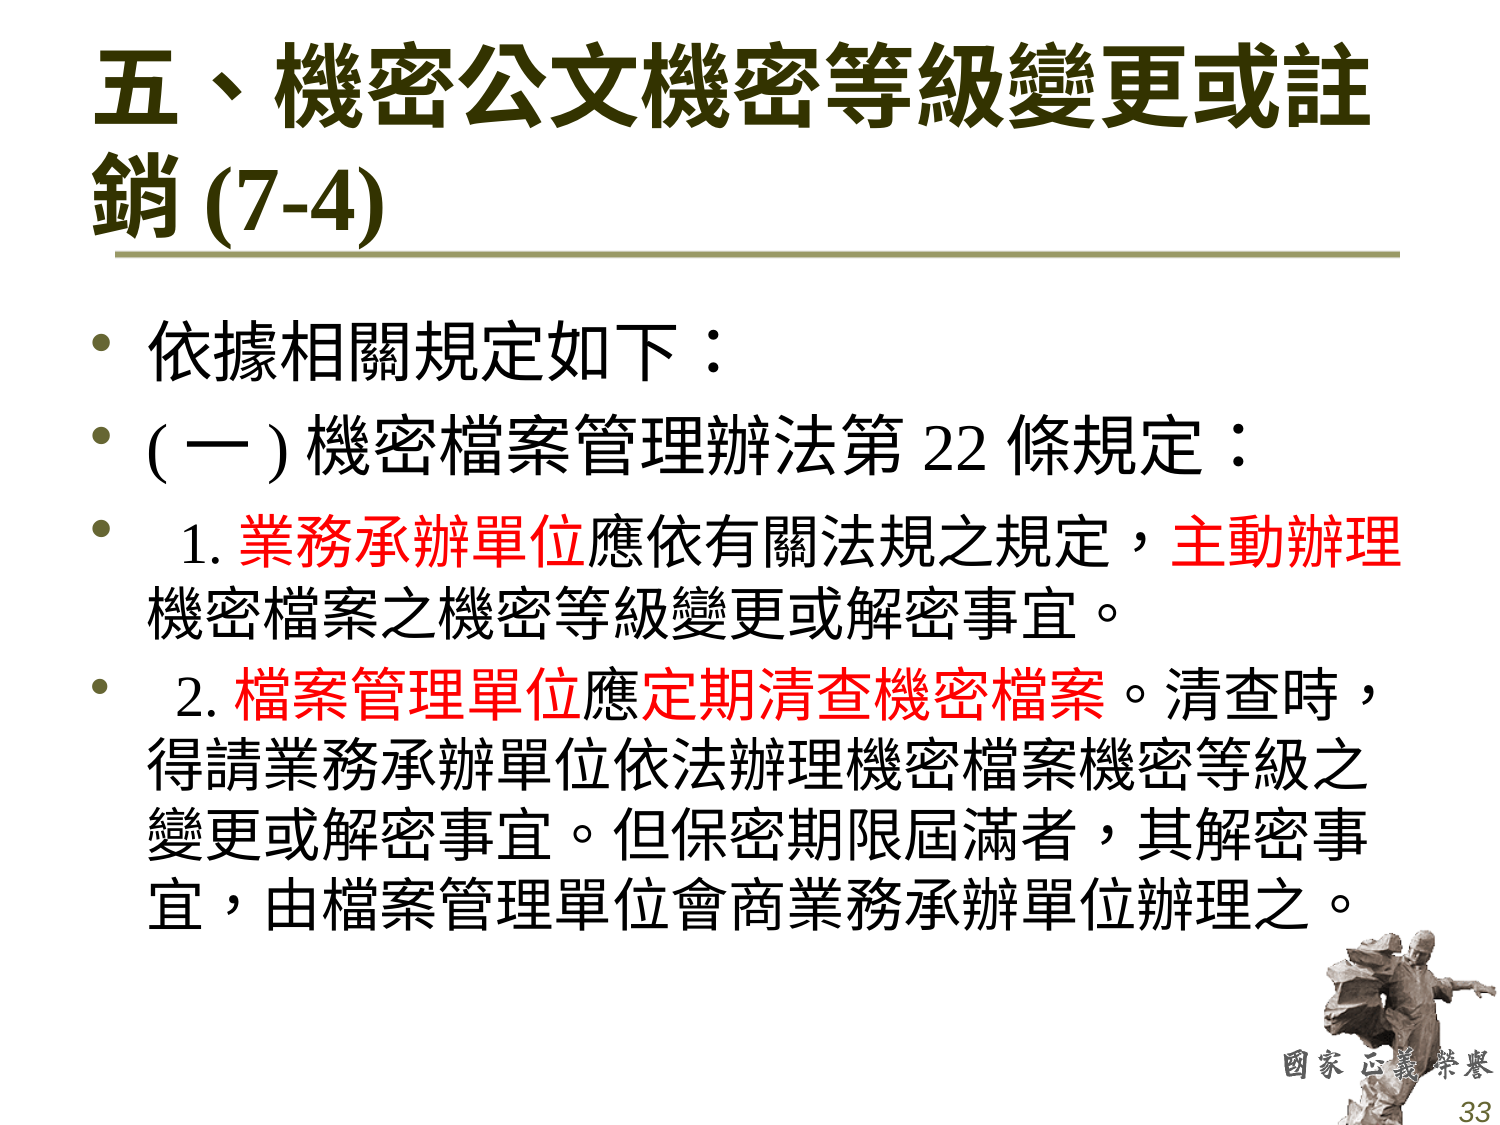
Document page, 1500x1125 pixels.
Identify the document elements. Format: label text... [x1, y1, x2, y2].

picture [1318, 928, 1500, 1125]
title 五、機密公文機密等級變更或註銷(7-4) [75, 45, 1425, 233]
slide_number <number> [1327, 1085, 1500, 1125]
picture [115, 243, 1400, 265]
list 依據相關規定如下： (一)機密檔案管理辦法第22條規定： 1.業務承辦單位應依有關法規之規定，主動辦理機密檔案之機密等級變更或解密事宜。 2.檔案管理單位應定期清查機密檔案。清查時，得請業務承辦單位依法辦理機密檔案機密等級之變更或解密事宜。但保密期限屆滿者，其解密事宜，由檔案管理單位會商業務承辦單位辦理之。 [75, 302, 1425, 1000]
